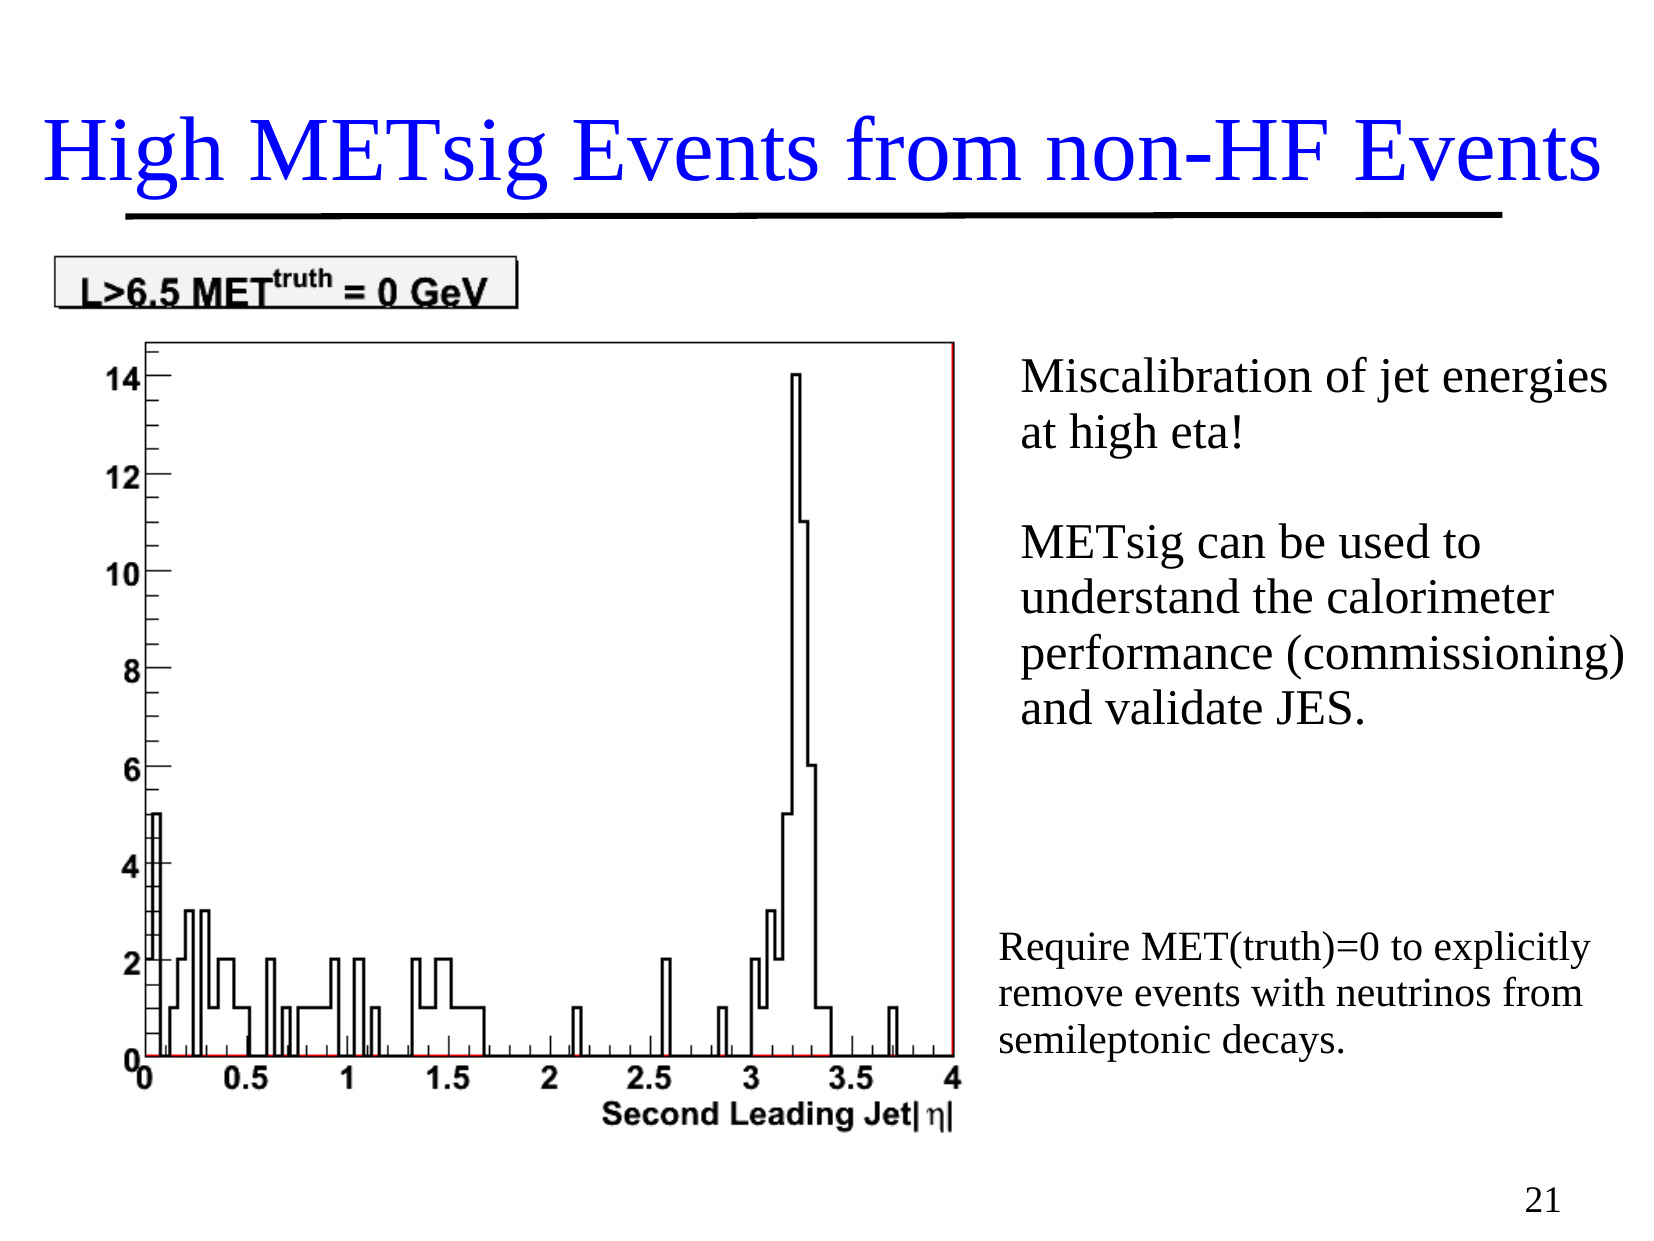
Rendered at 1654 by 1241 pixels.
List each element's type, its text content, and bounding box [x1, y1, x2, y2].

text_box Require MET(truth)=0 to explicitly remove events with neutrinos from semileptonic decays. [998, 923, 1603, 1063]
text_box Miscalibration of jet energies at high eta! METsig can be used to understand the calorimeter performance (commissioning) and validate JES. [1020, 348, 1614, 736]
text_box High METsig Events from non-HF Events [42, 98, 1629, 211]
picture [45, 253, 1055, 1147]
